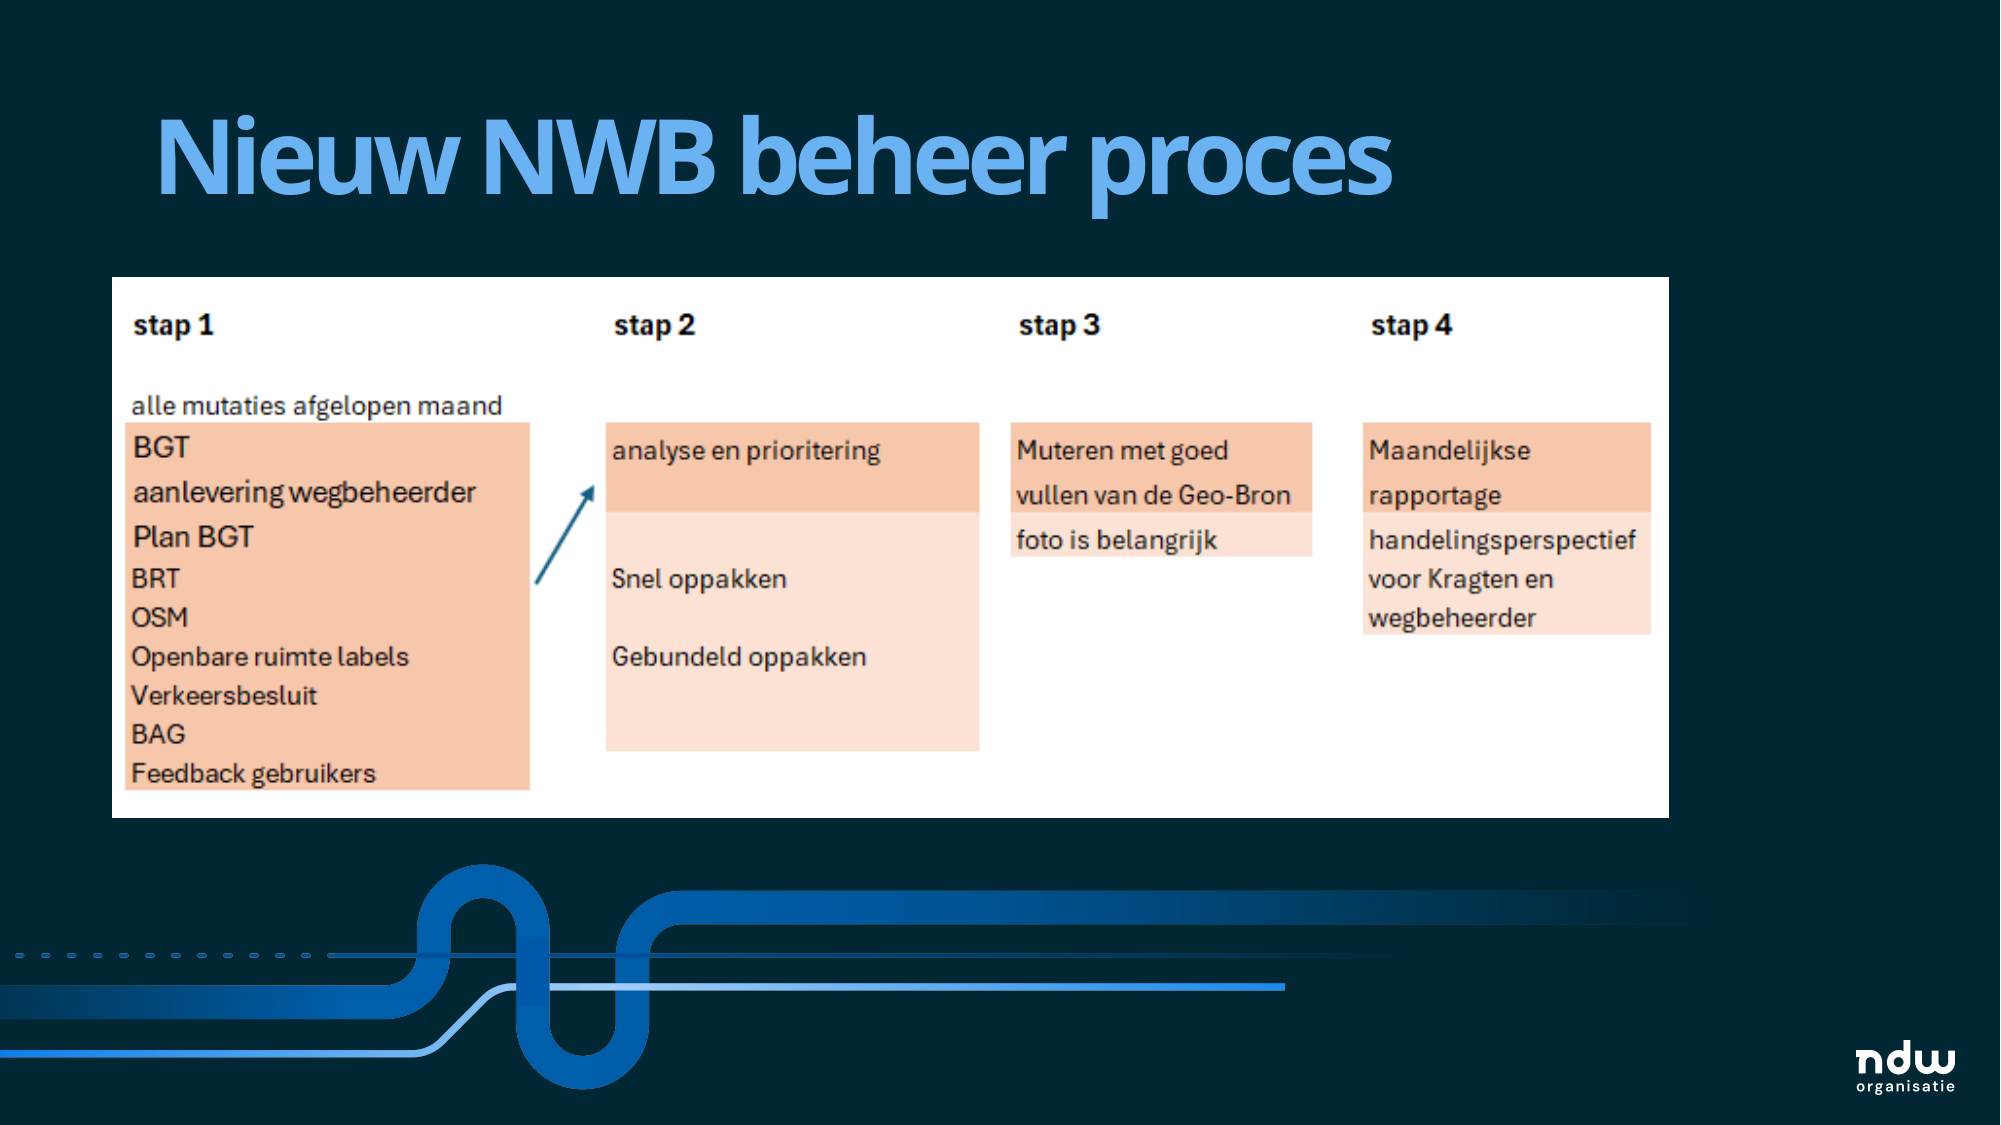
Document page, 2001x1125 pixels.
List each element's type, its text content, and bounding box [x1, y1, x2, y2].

picture [113, 278, 1668, 817]
title Nieuw NWB beheer proces [137, 59, 1863, 278]
